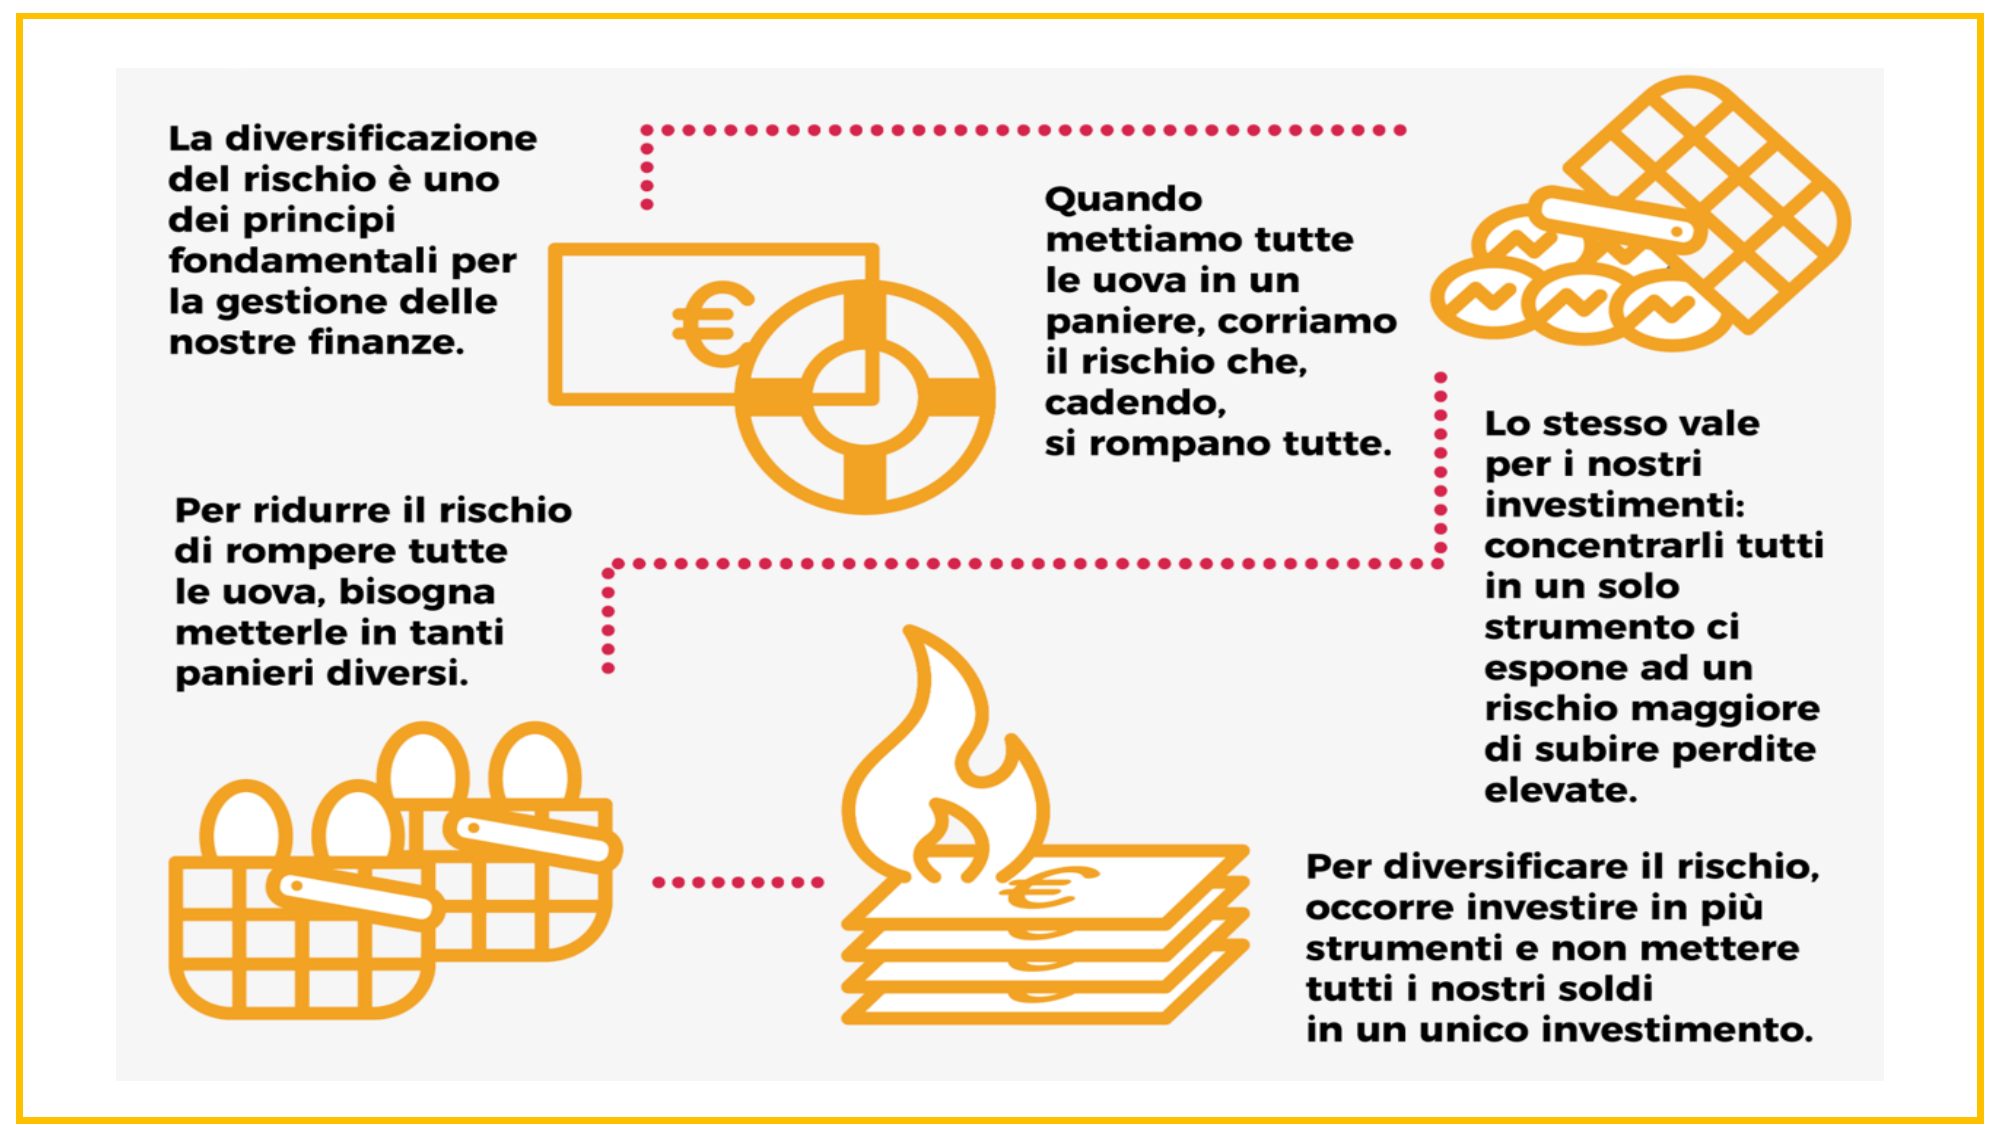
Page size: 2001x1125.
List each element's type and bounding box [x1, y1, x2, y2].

text_box [19, 16, 1981, 1121]
picture [116, 68, 1884, 1081]
